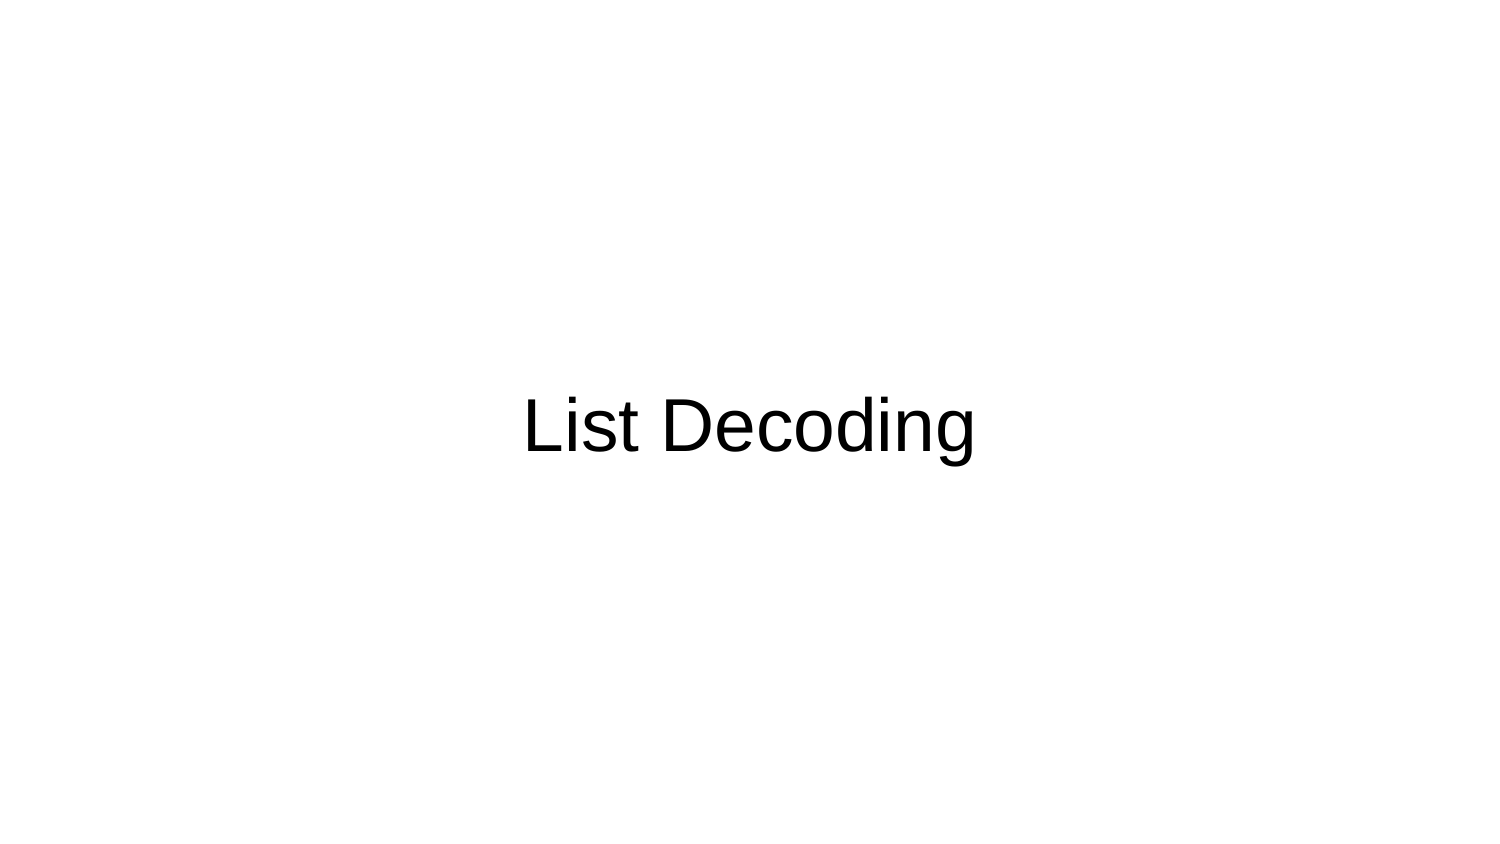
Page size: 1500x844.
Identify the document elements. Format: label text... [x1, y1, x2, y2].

title List Decoding [51, 352, 1449, 491]
